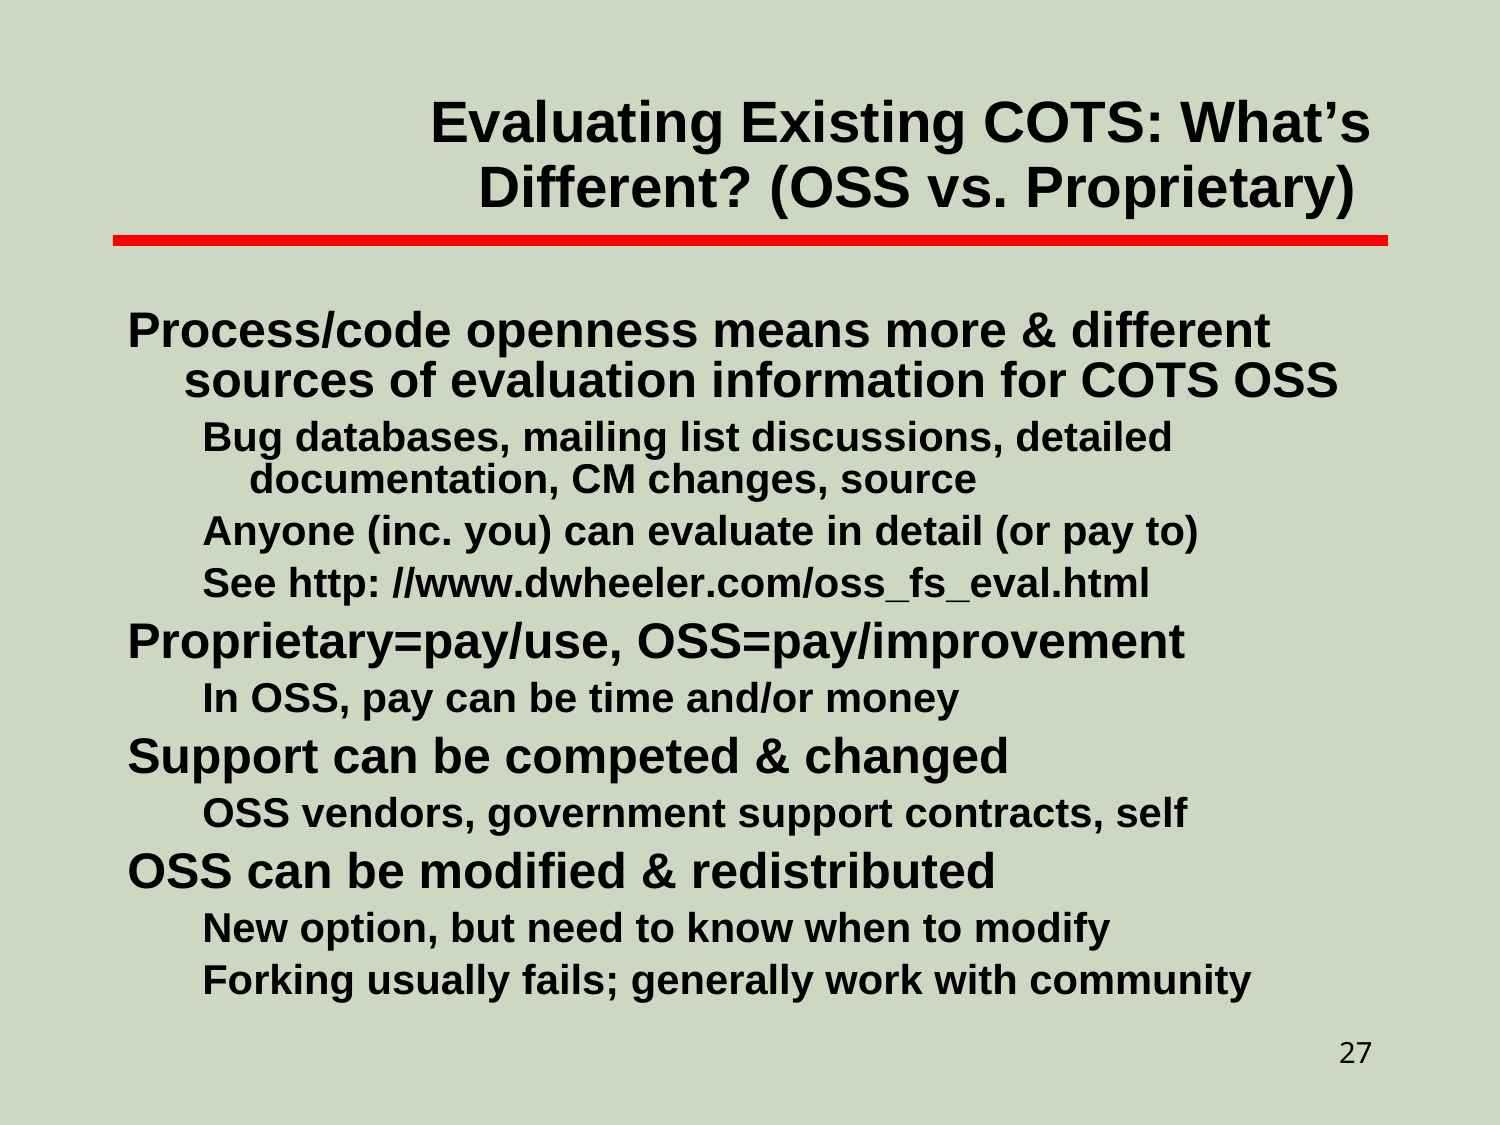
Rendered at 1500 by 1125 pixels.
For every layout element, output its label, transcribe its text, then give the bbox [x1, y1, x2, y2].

title Evaluating Existing COTS: What’s Different? (OSS vs. Proprietary) [337, 81, 1388, 228]
list Process/code openness means more & different sources of evaluation information for COTS OSS Bug databases, mailing list discussions, detailed documentation, CM changes, source Anyone (inc. you) can evaluate in detail (or pay to) See http: //www.dwheeler.com/oss_fs_eval.html Proprietary=pay/use, OSS=pay/improvement In OSS, pay can be time and/or money Support can be competed & changed OSS vendors, government support contracts, self OSS can be modified & redistributed New option, but need to know when to modify Forking usually fails; generally work with community [112, 299, 1388, 1017]
